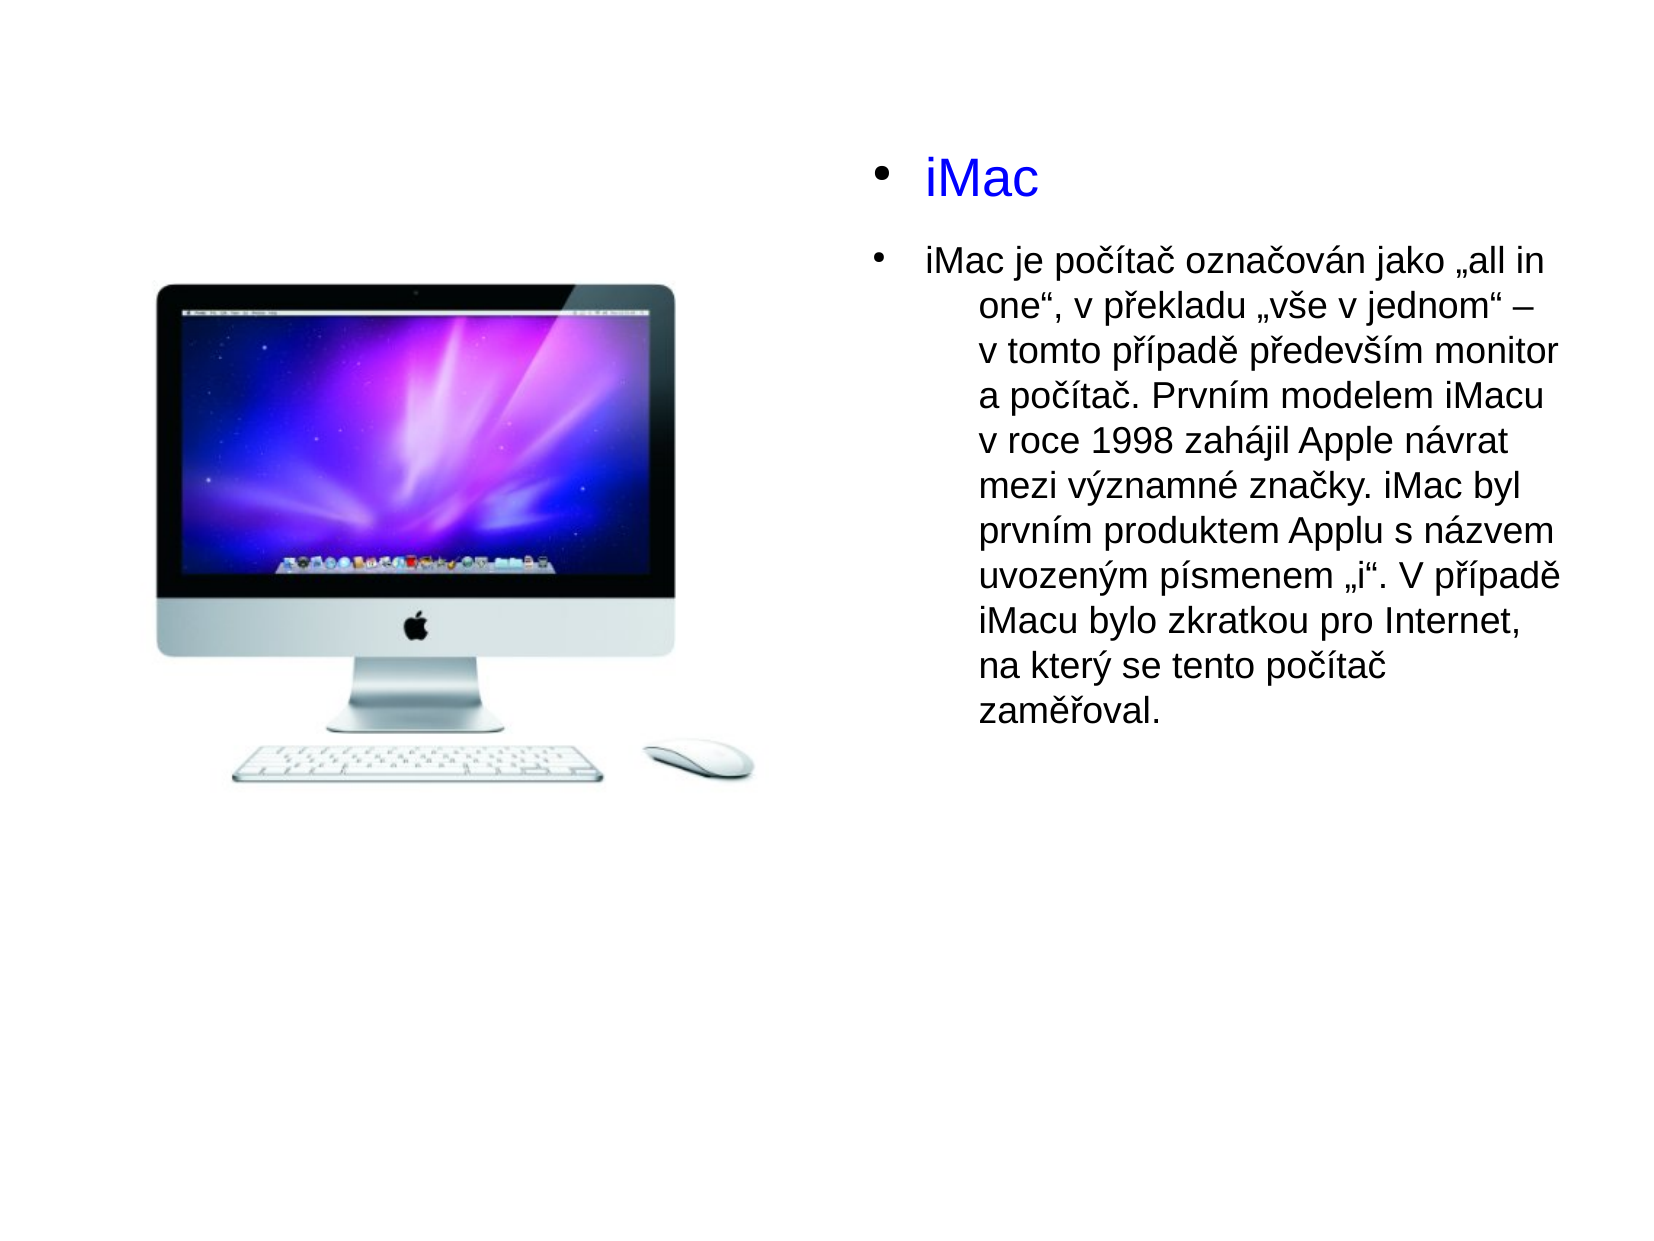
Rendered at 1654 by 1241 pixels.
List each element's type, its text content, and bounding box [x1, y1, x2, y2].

list iMac iMac je počítač označován jako „all in one“, v překladu „vše v jednom“ – v tomto případě především monitor a počítač. Prvním modelem iMacu v roce 1998 zahájil Apple návrat mezi významné značky. iMac byl prvním produktem Applu s názvem uvozeným písmenem „i“. V případě iMacu bylo zkratkou pro Internet, na který se tento počítač zaměřoval. [836, 141, 1564, 961]
picture [71, 234, 798, 827]
